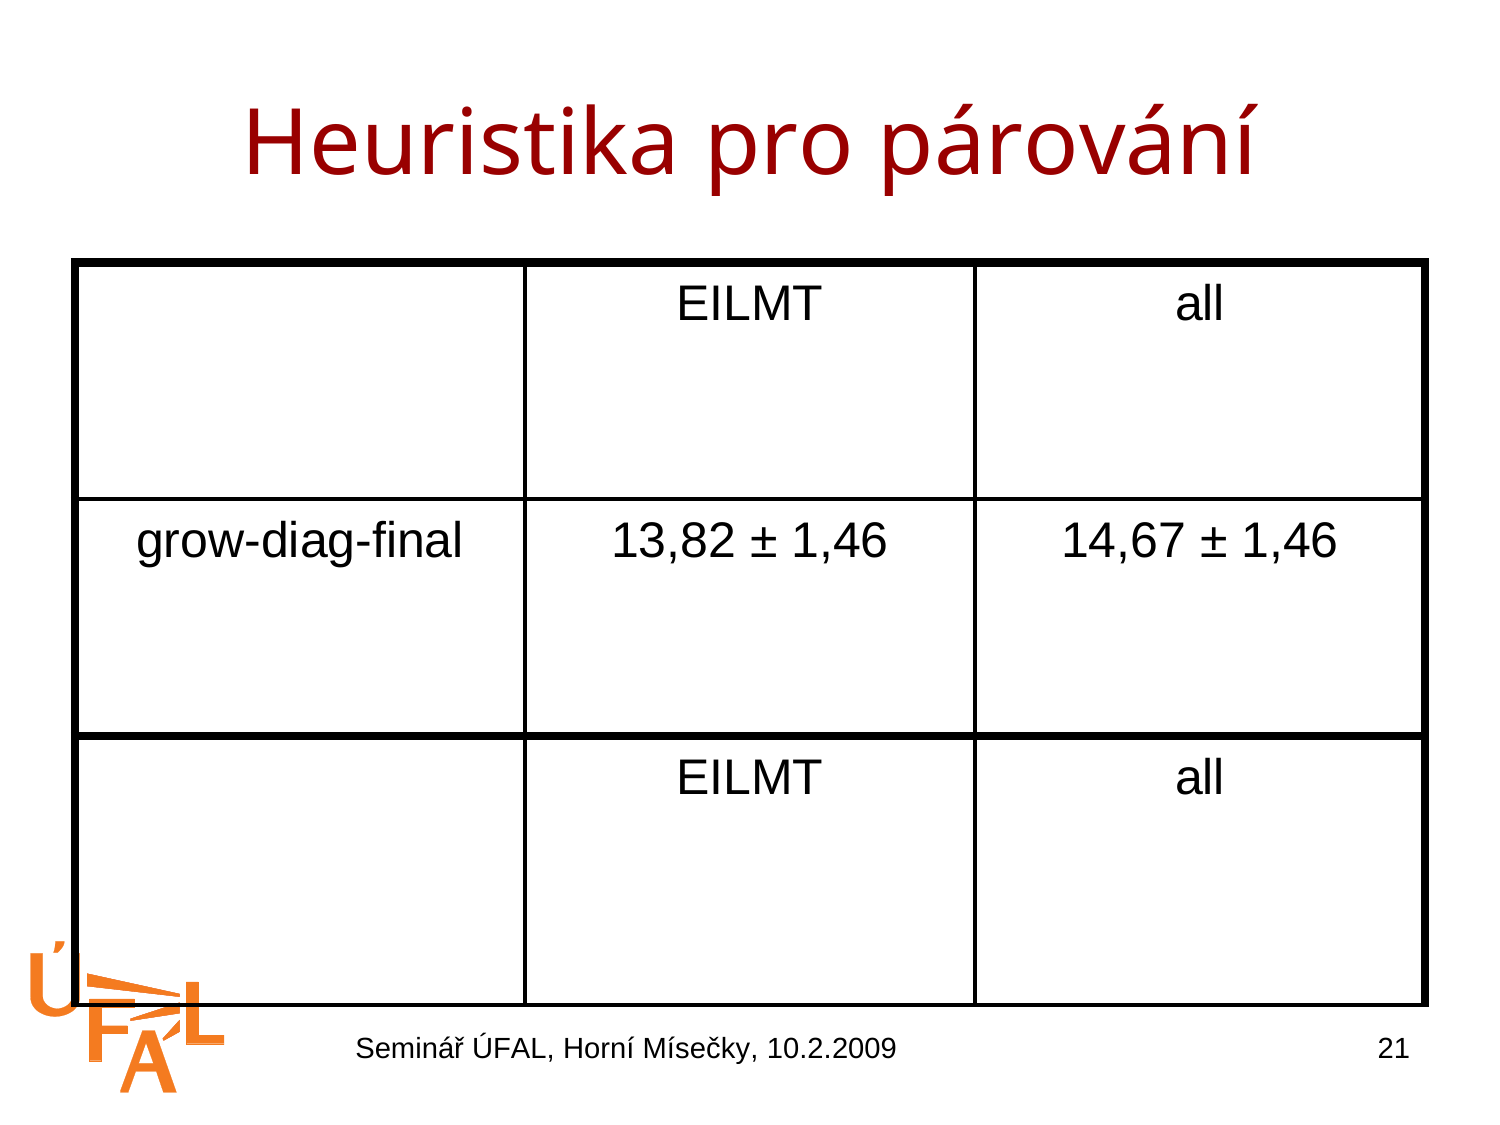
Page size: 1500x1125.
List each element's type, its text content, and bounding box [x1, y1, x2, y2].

table_header all [977, 267, 1421, 497]
table_cell [79, 740, 523, 1003]
table_cell all [977, 740, 1421, 1003]
table_header [79, 267, 523, 497]
title Heuristika pro párování [75, 45, 1426, 233]
table_cell grow-diag-final [79, 501, 523, 732]
table_cell 14,67 ± 1,46 [977, 501, 1421, 732]
table_cell 13,82 ± 1,46 [527, 501, 973, 732]
table_cell EILMT [527, 740, 973, 1003]
table_header EILMT [527, 267, 973, 497]
